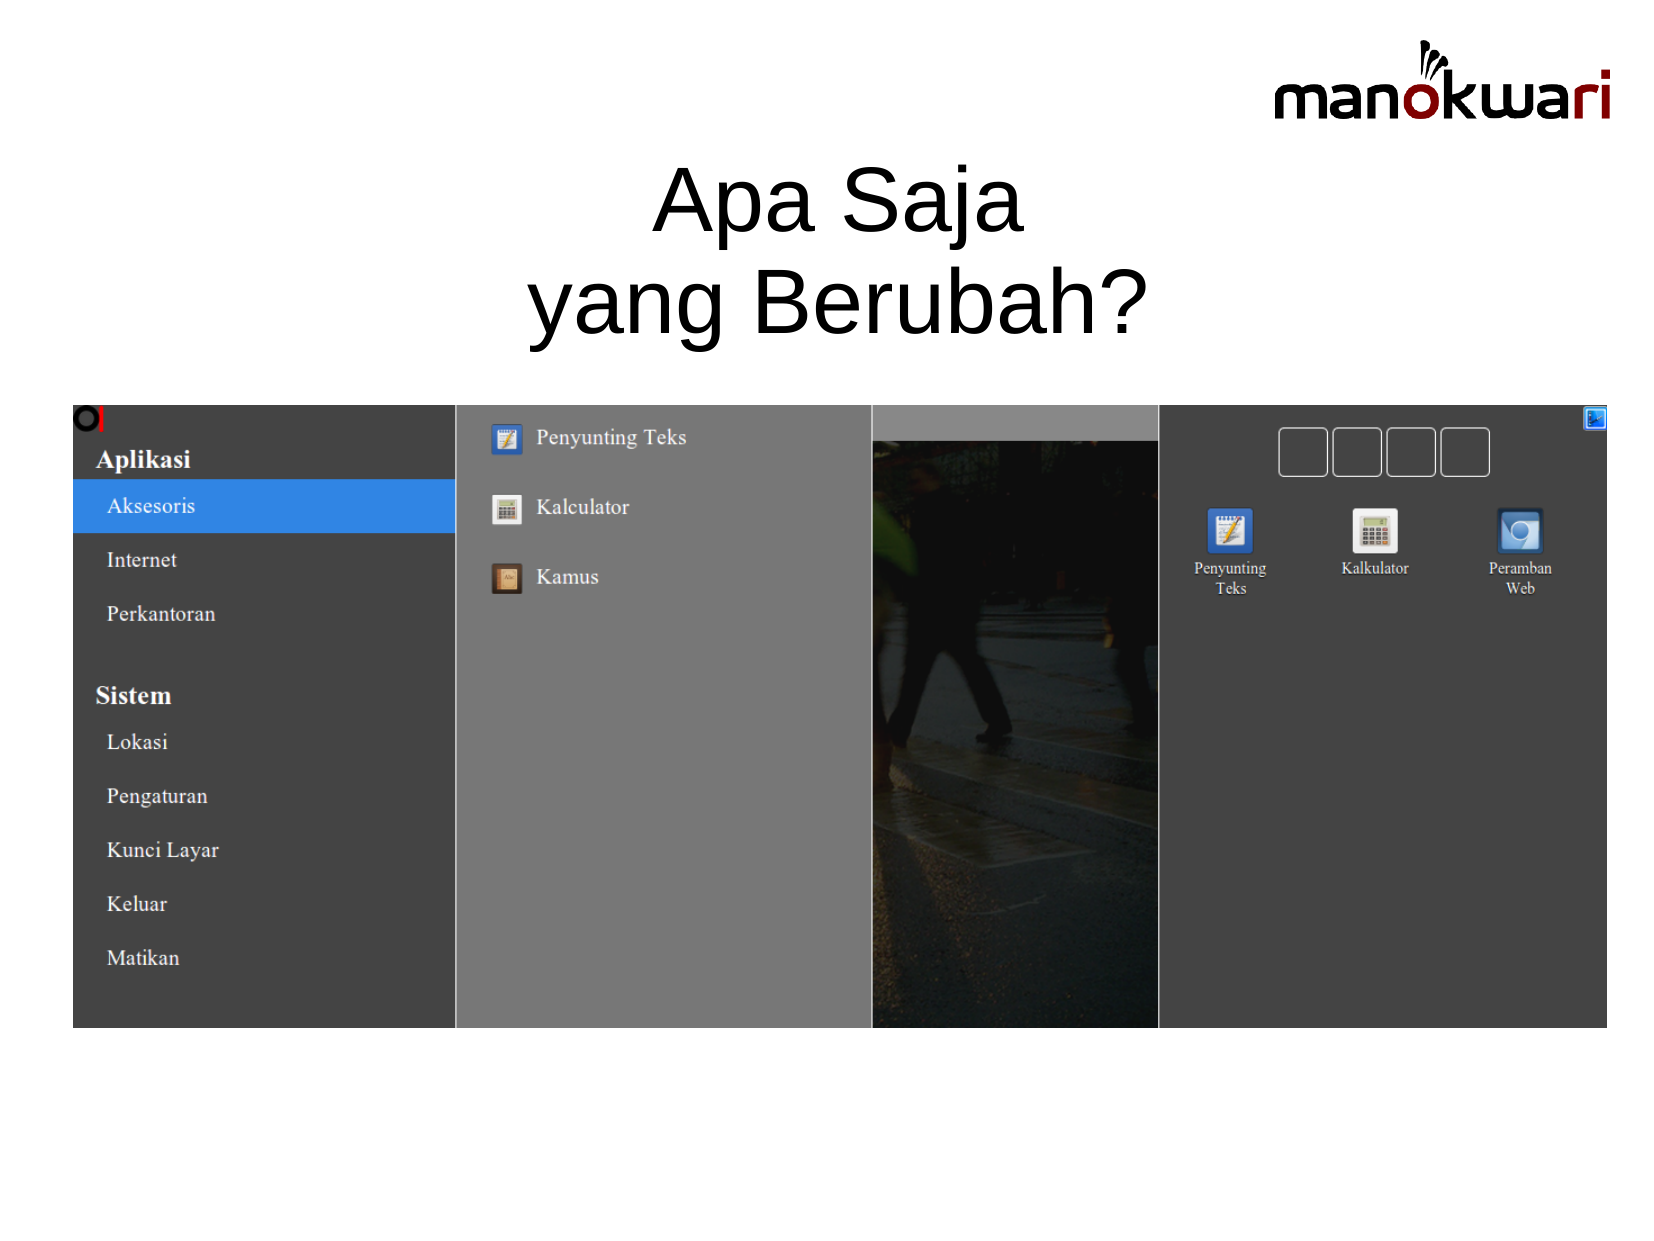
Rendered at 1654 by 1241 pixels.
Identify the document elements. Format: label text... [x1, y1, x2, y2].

title Apa Saja yang Berubah? [94, 147, 1583, 355]
picture [73, 405, 1607, 1028]
picture [1275, 40, 1610, 119]
